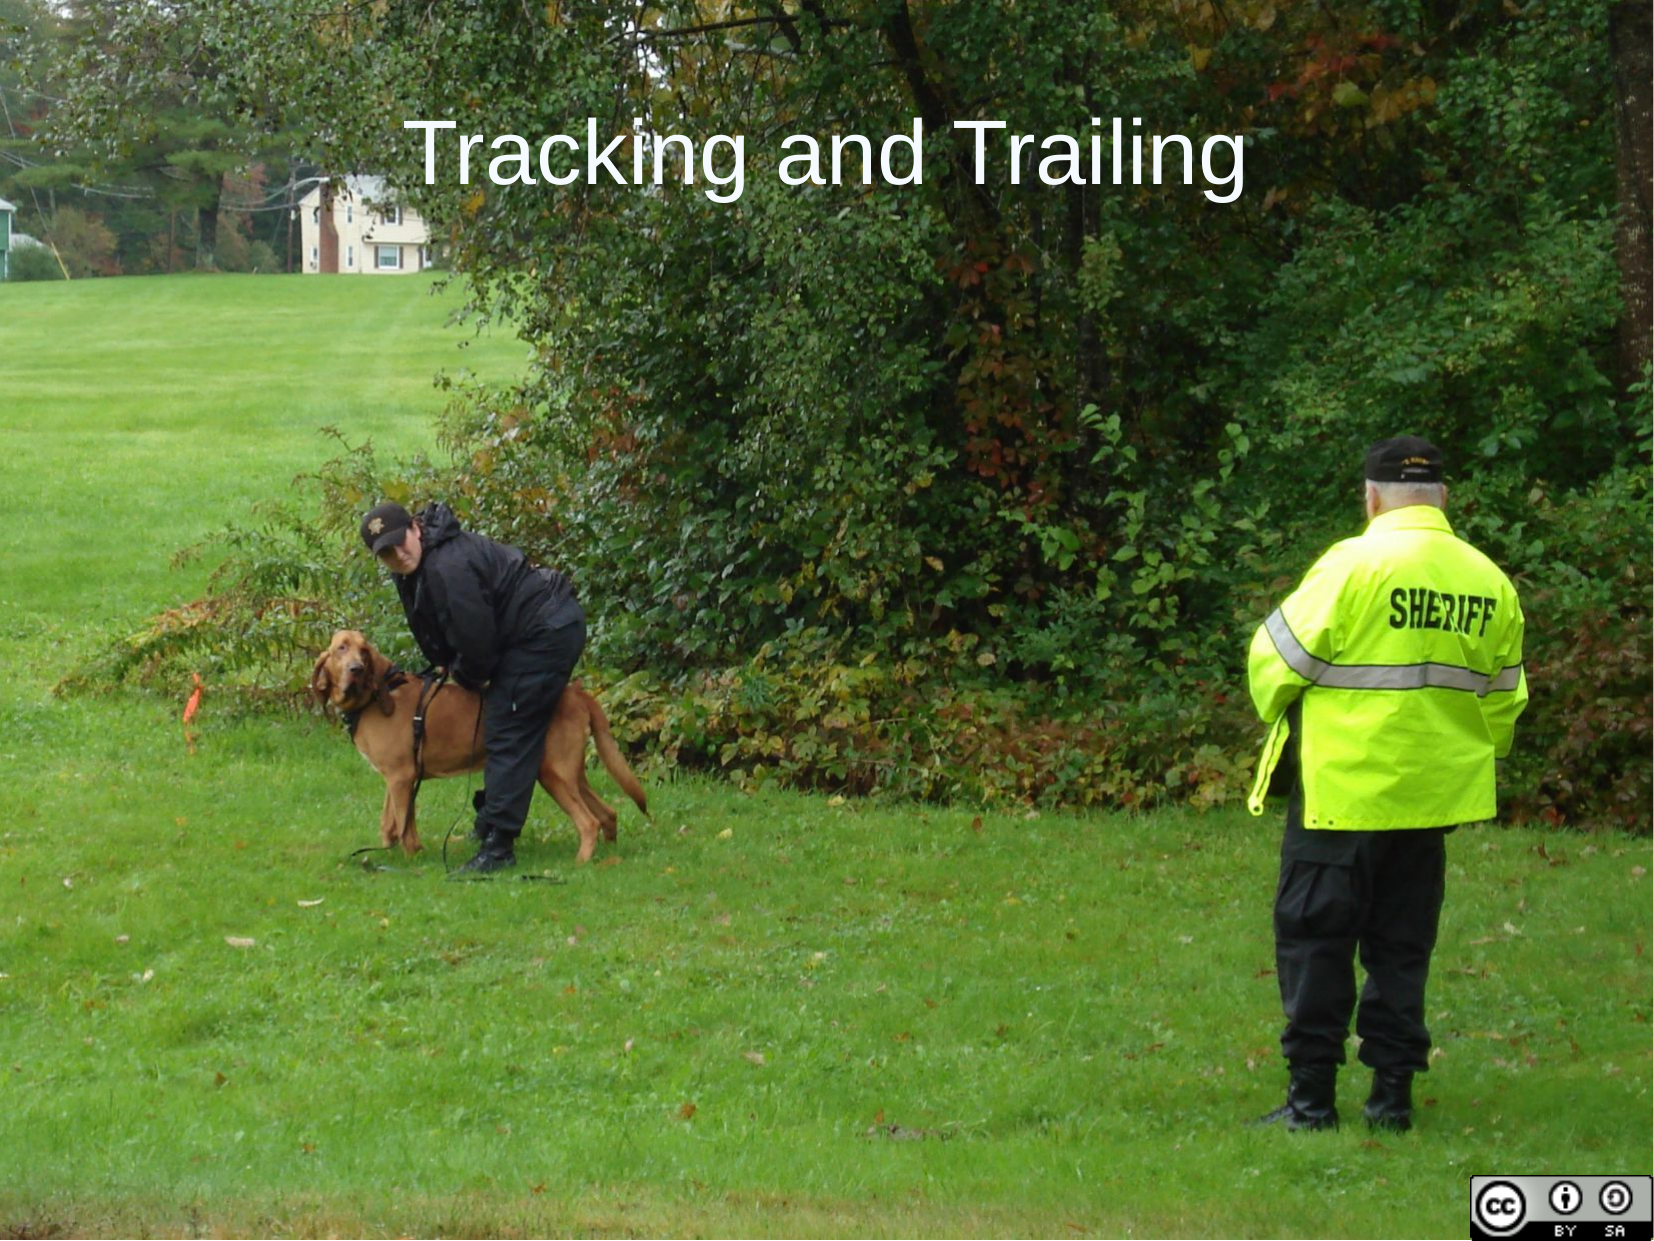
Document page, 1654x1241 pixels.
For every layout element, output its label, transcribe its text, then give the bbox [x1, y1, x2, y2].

picture [0, 0, 1654, 1241]
title Tracking and Trailing [82, 49, 1571, 257]
